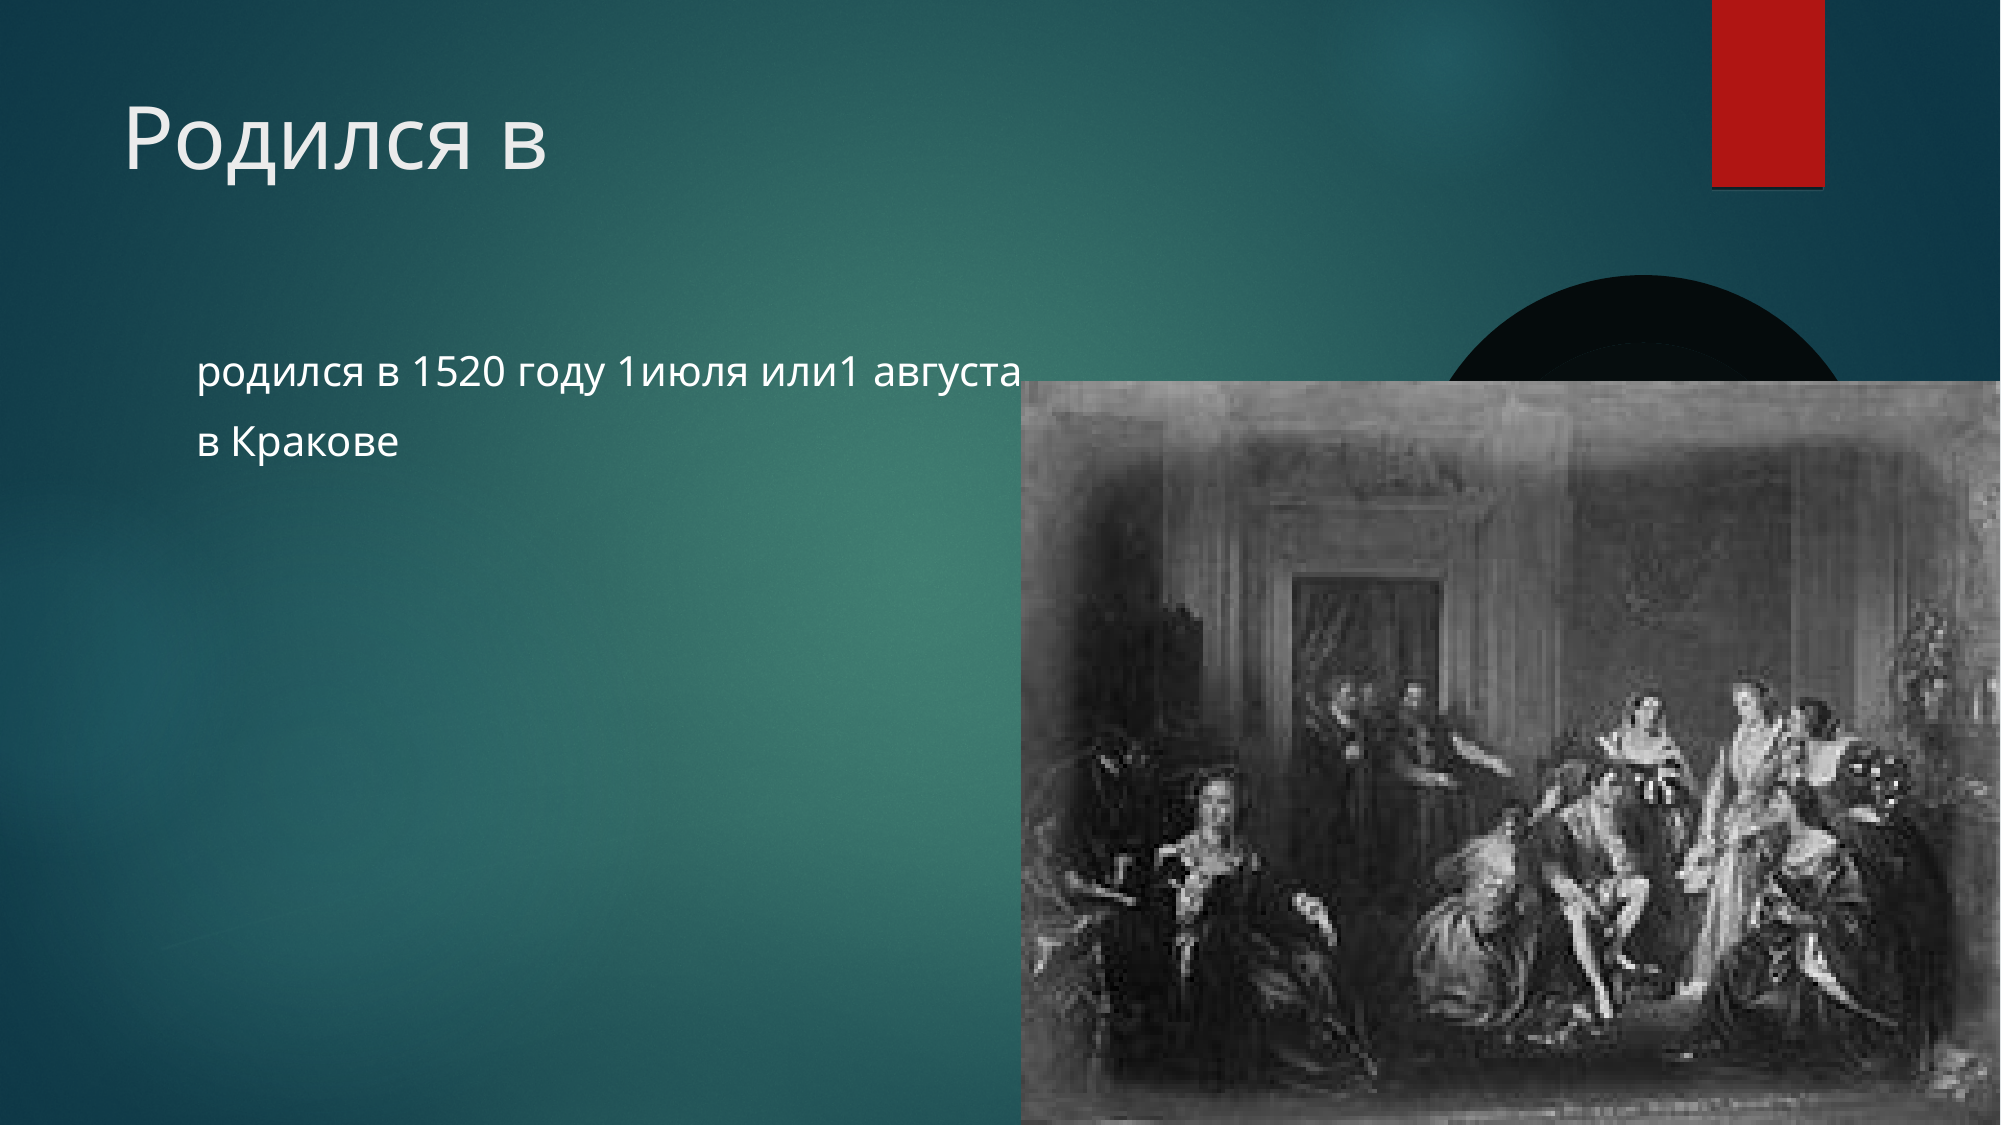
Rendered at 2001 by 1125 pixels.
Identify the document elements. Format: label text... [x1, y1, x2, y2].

picture [1021, 381, 2000, 1125]
title Pодился в [106, 74, 1649, 305]
list родился в 1520 году 1июля или1 августа в Кракове [181, 336, 1649, 1026]
